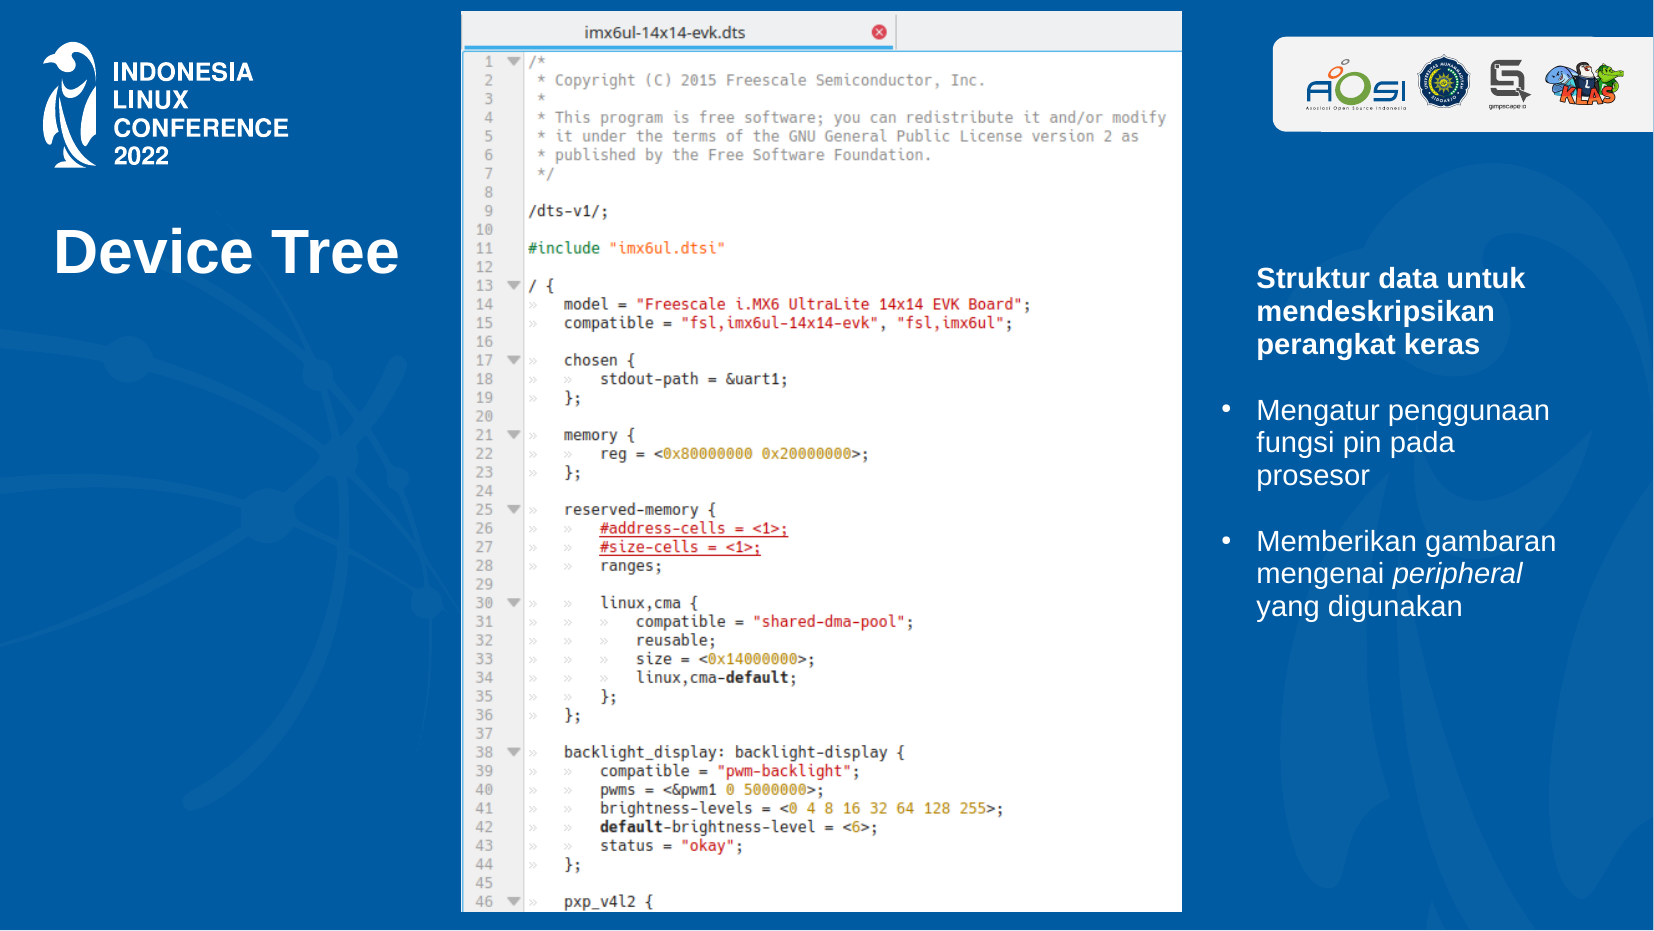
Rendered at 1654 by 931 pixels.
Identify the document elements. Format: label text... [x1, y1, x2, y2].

picture [1417, 54, 1471, 108]
picture [461, 11, 1182, 912]
picture [1545, 62, 1624, 105]
title Device Tree [53, 217, 451, 751]
text_box Struktur data untuk mendeskripsikan perangkat keras Mengatur penggunaan fungsi pin pada prosesor Memberikan gambaran mengenai peripheral yang digunakan [1220, 262, 1576, 713]
